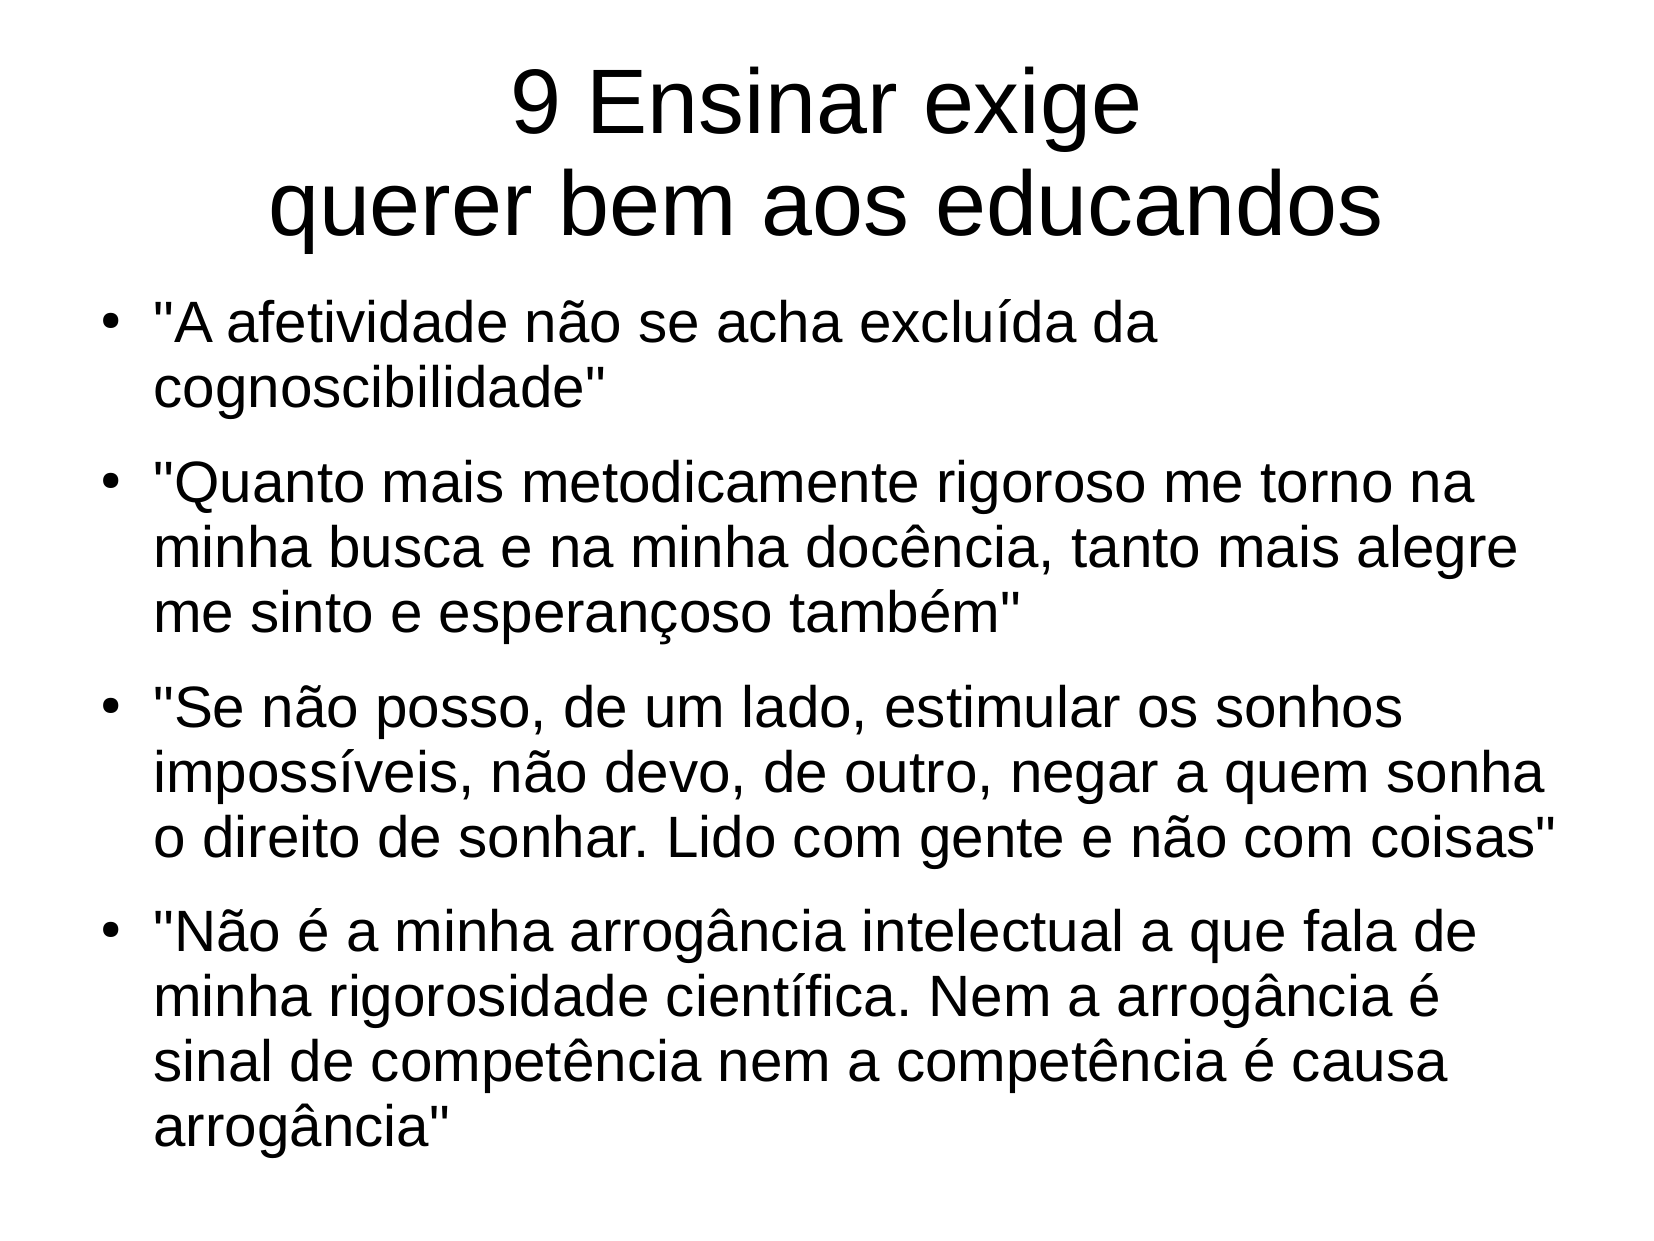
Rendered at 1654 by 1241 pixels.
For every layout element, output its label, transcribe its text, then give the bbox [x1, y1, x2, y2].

list "A afetividade não se acha excluída da cognoscibilidade" "Quanto mais metodicamente rigoroso me torno na minha busca e na minha docência, tanto mais alegre me sinto e esperançoso também" "Se não posso, de um lado, estimular os sonhos impossíveis, não devo, de outro, negar a quem sonha o direito de sonhar. Lido com gente e não com coisas" "Não é a minha arrogância intelectual a que fala de minha rigorosidade científica. Nem a arrogância é sinal de competência nem a competência é causa arrogância" [82, 290, 1571, 1160]
title 9 Ensinar exige querer bem aos educandos [82, 49, 1571, 257]
